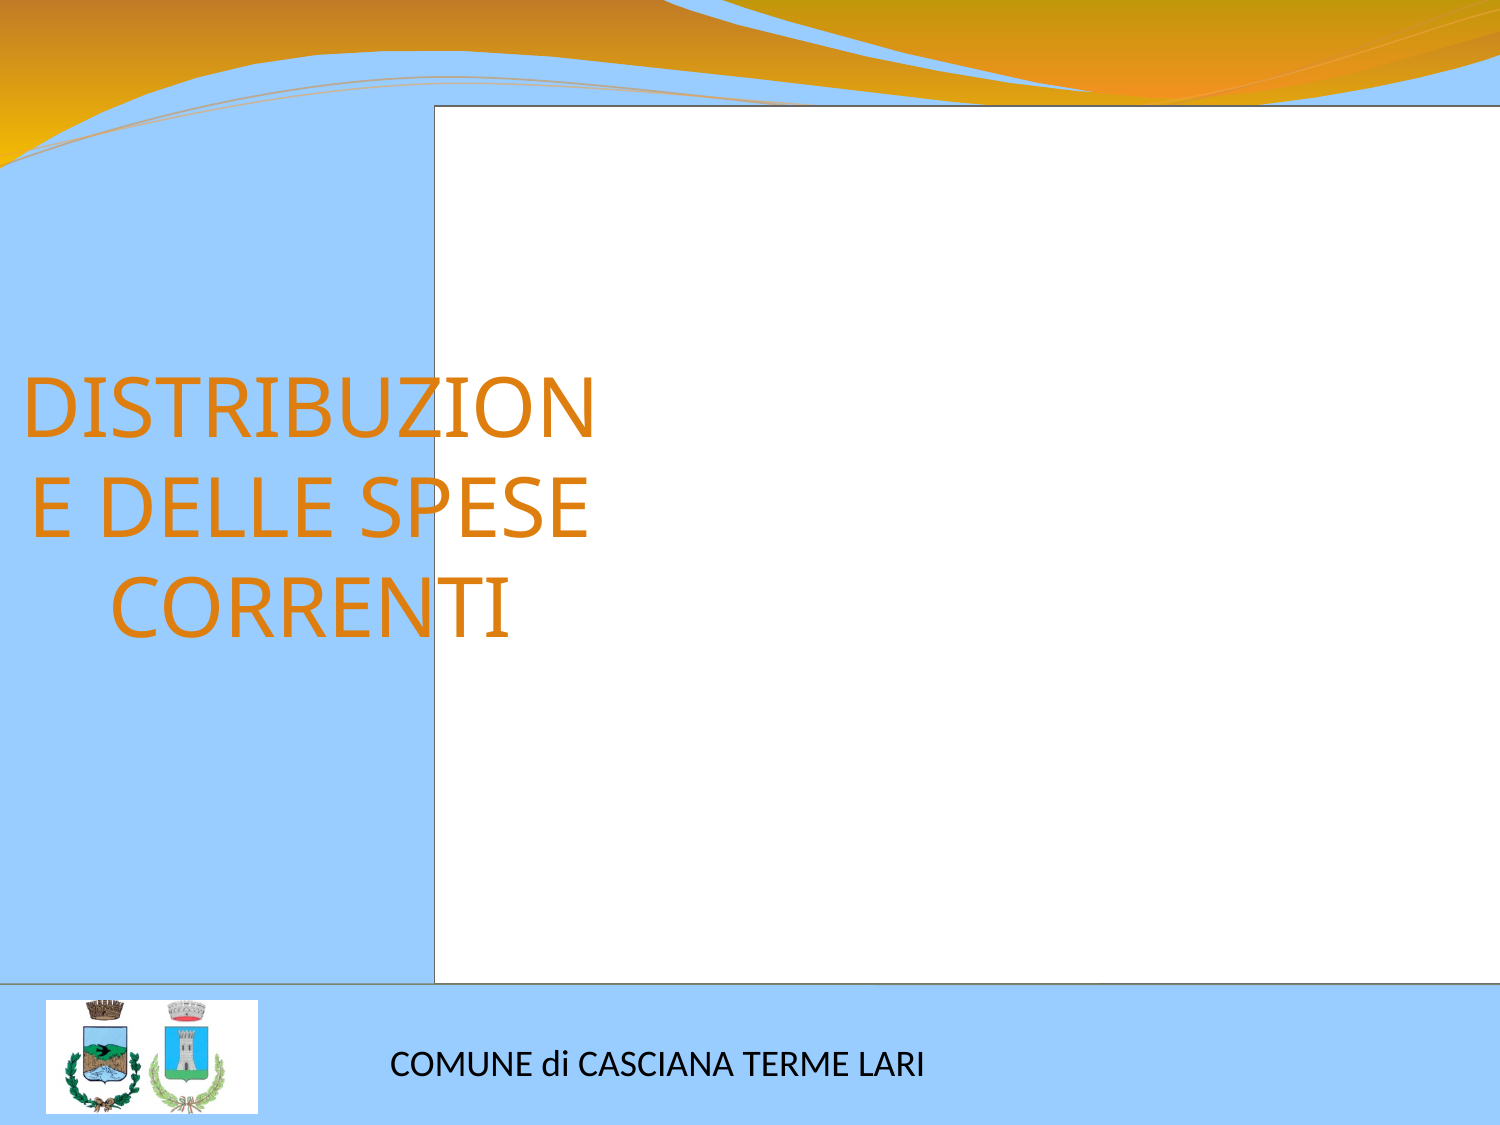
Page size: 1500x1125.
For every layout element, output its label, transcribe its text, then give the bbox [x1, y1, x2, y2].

chart [433, 105, 1500, 983]
text_box DISTRIBUZIONE DELLE SPESE CORRENTI [0, 347, 622, 663]
picture [46, 1000, 258, 1114]
text_box COMUNE di CASCIANA TERME LARI [374, 1031, 1500, 1092]
